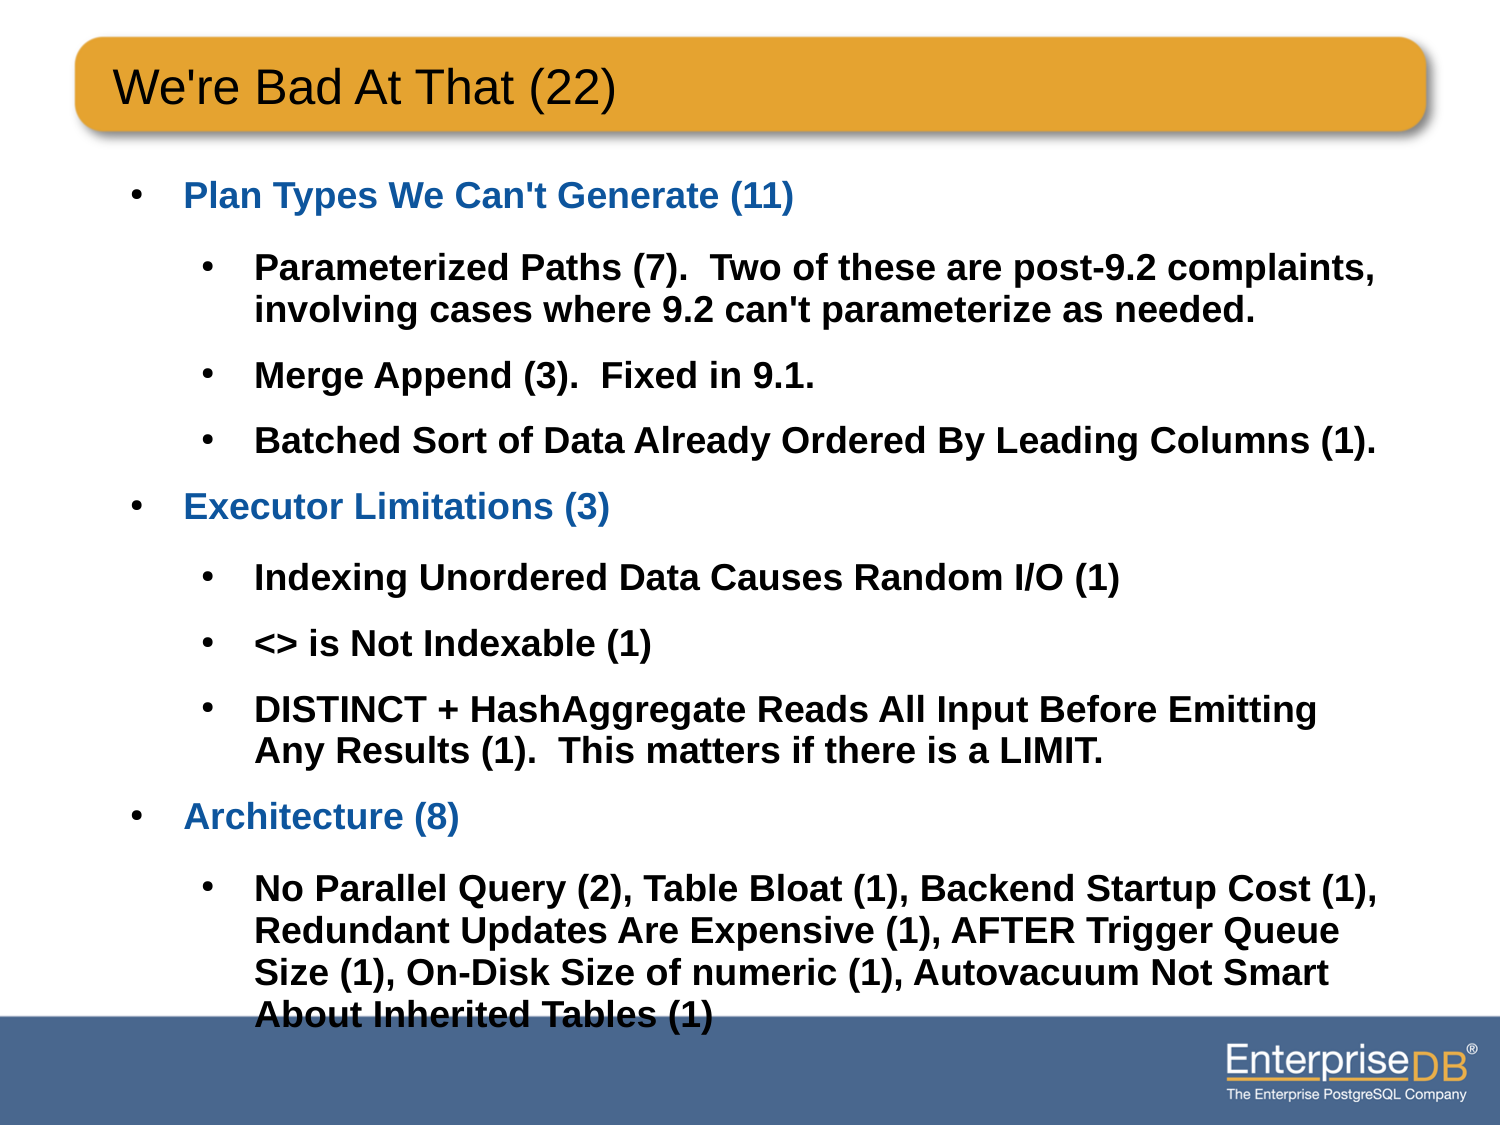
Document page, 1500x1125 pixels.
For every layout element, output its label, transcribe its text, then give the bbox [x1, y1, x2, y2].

list Plan Types We Can't Generate (11) Parameterized Paths (7). Two of these are post-9.2 complaints, involving cases where 9.2 can't parameterize as needed. Merge Append (3). Fixed in 9.1. Batched Sort of Data Already Ordered By Leading Columns (1). Executor Limitations (3) Indexing Unordered Data Causes Random I/O (1) <> is Not Indexable (1) DISTINCT + HashAggregate Reads All Input Before Emitting Any Results (1). This matters if there is a LIMIT. Architecture (8) No Parallel Query (2), Table Bloat (1), Backend Startup Cost (1), Redundant Updates Are Expensive (1), AFTER Trigger Queue Size (1), On-Disk Size of numeric (1), Autovacuum Not Smart About Inherited Tables (1) [112, 174, 1388, 968]
title We're Bad At That (22) [112, 37, 1388, 138]
picture [0, 0, 1500, 1125]
